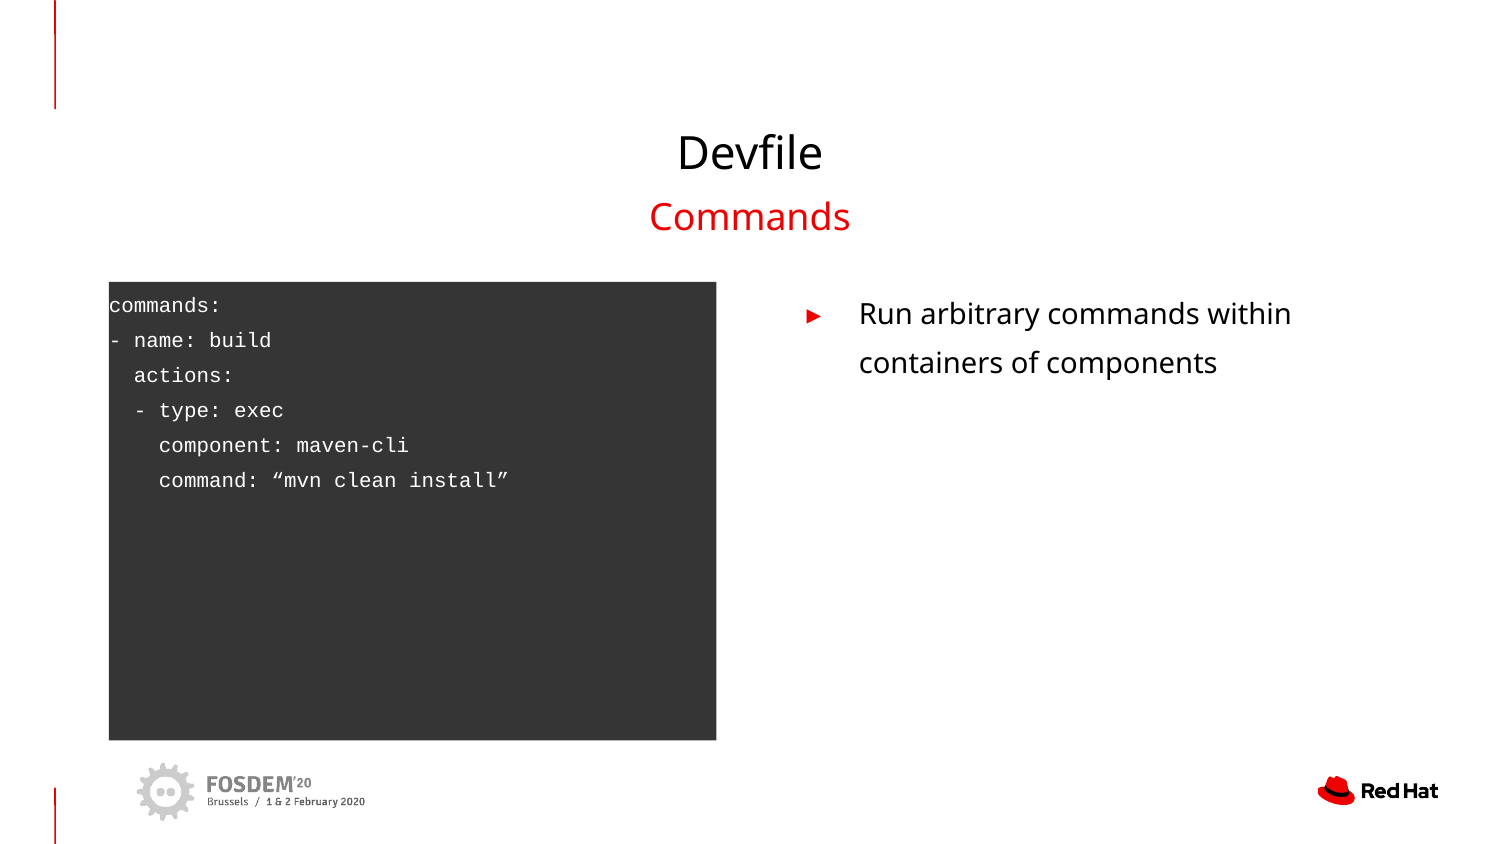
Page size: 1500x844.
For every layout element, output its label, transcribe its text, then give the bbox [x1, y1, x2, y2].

list commands: - name: build actions: - type: exec component: maven-cli command: “mvn clean install” [108, 281, 717, 741]
picture [1317, 776, 1438, 805]
subtitle Commands [108, 175, 1392, 263]
title Devfile [108, 107, 1392, 175]
list Run arbitrary commands within containers of components [783, 281, 1392, 741]
picture [124, 758, 371, 825]
